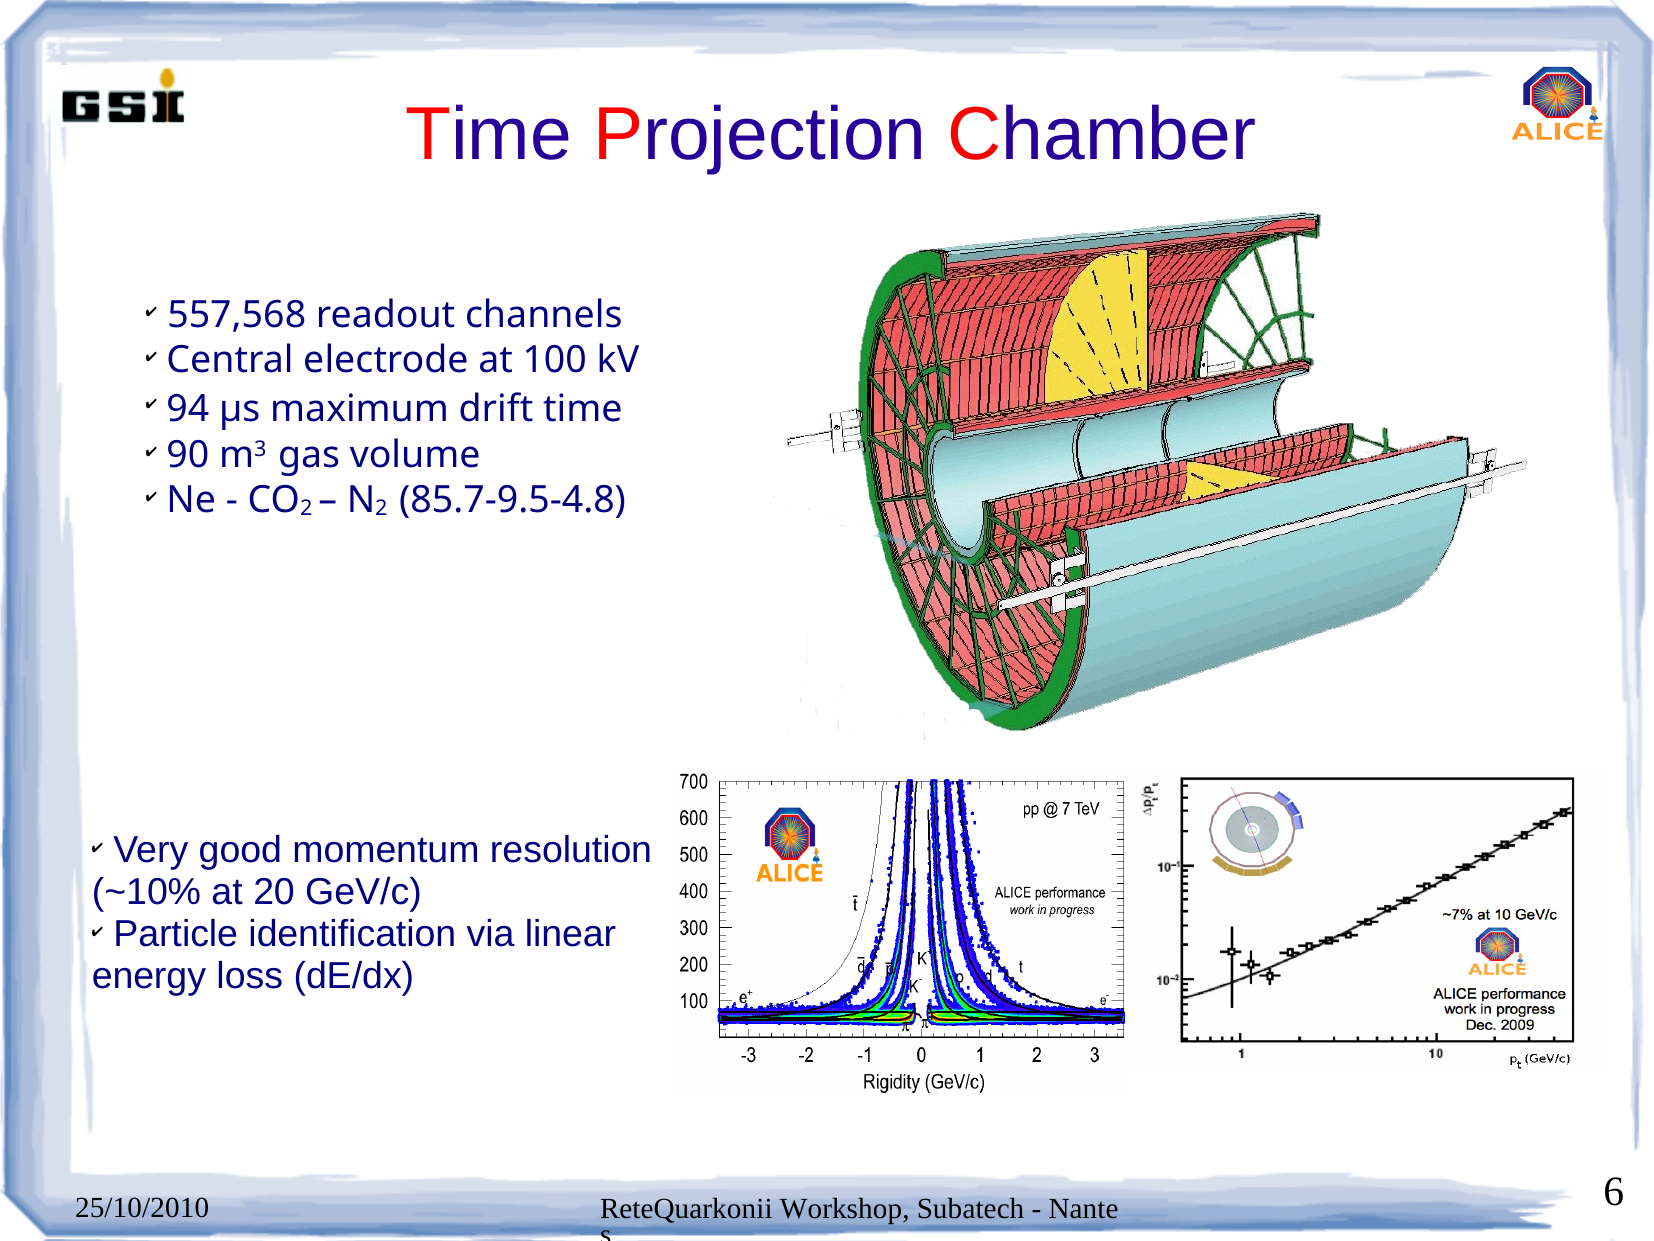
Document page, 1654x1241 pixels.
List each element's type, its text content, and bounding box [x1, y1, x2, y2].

text_box Very good momentum resolution (~10% at 20 GeV/c) Particle identification via linear energy loss (dE/dx) [77, 820, 676, 1004]
text_box 557,568 readout channels Central electrode at 100 kV 94 μs maximum drift time 90 m3 gas volume Ne - CO2 – N2 (85.7-9.5-4.8) [131, 282, 655, 528]
title Time Projection Chamber [86, 37, 1576, 230]
picture [0, 0, 1654, 1241]
